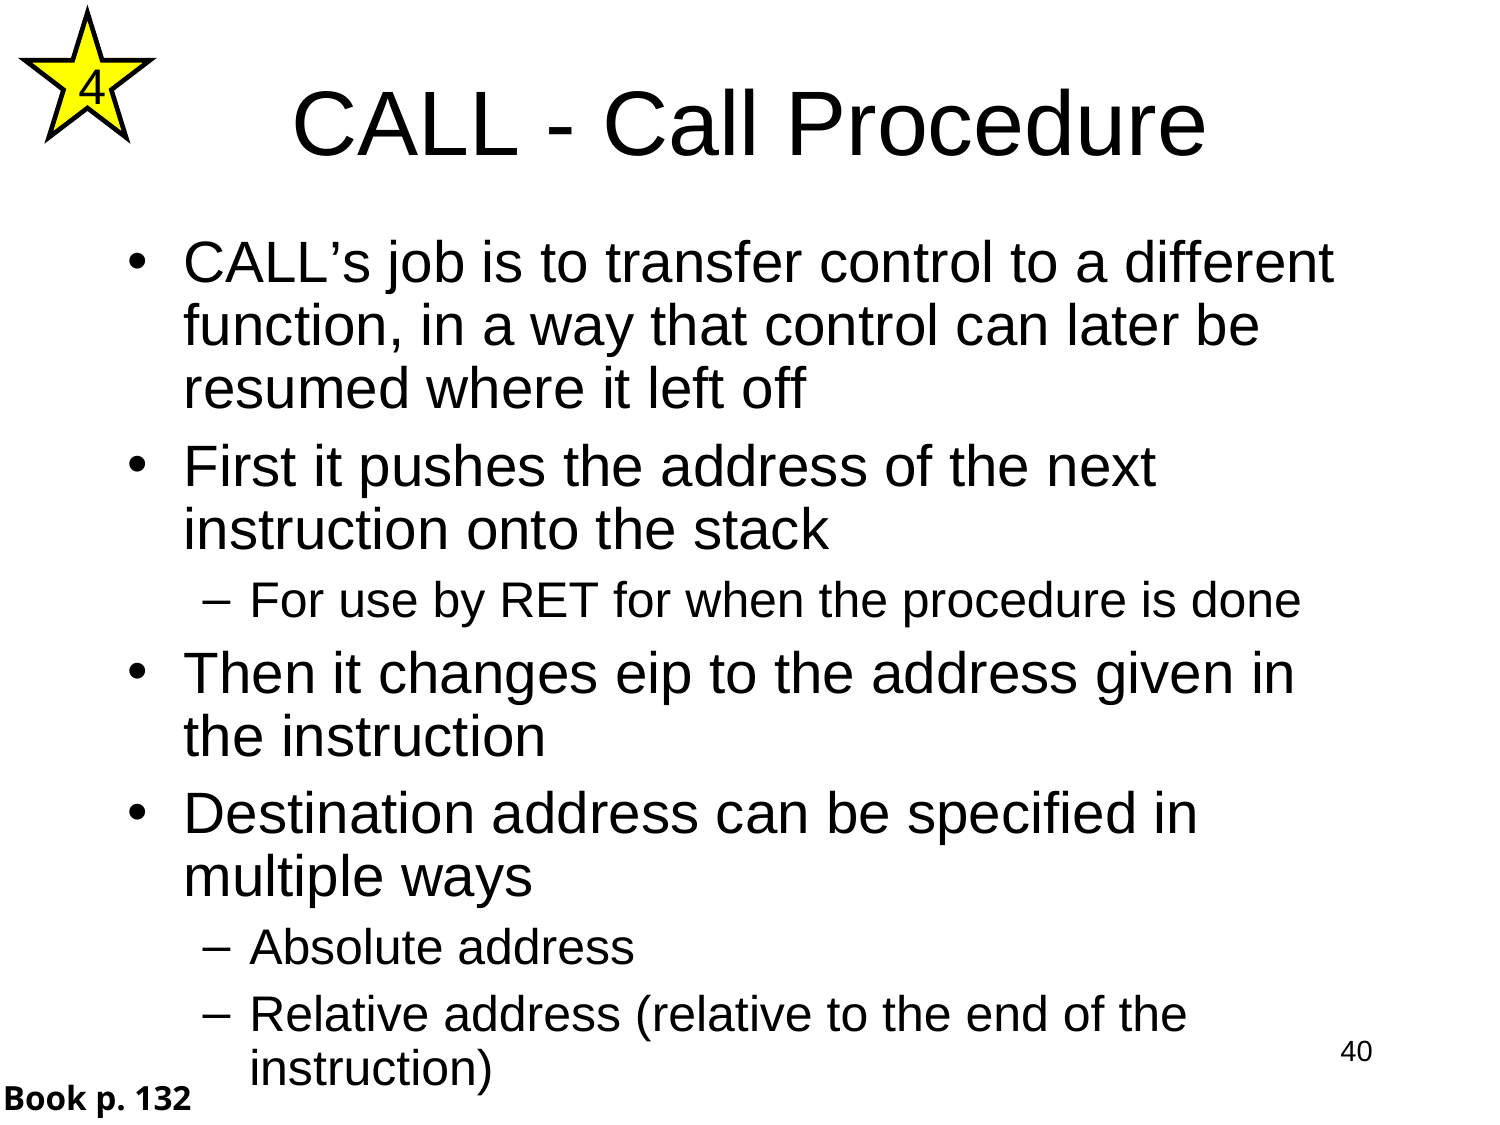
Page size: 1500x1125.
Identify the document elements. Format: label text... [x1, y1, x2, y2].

title CALL - Call Procedure [112, 24, 1388, 213]
text_box Book p. 132 [0, 1069, 207, 1125]
list CALL’s job is to transfer control to a different function, in a way that control can later be resumed where it left off First it pushes the address of the next instruction onto the stack For use by RET for when the procedure is done Then it changes eip to the address given in the instruction Destination address can be specified in multiple ways Absolute address Relative address (relative to the end of the instruction) [112, 224, 1388, 1104]
text_box 4 [24, 12, 150, 138]
